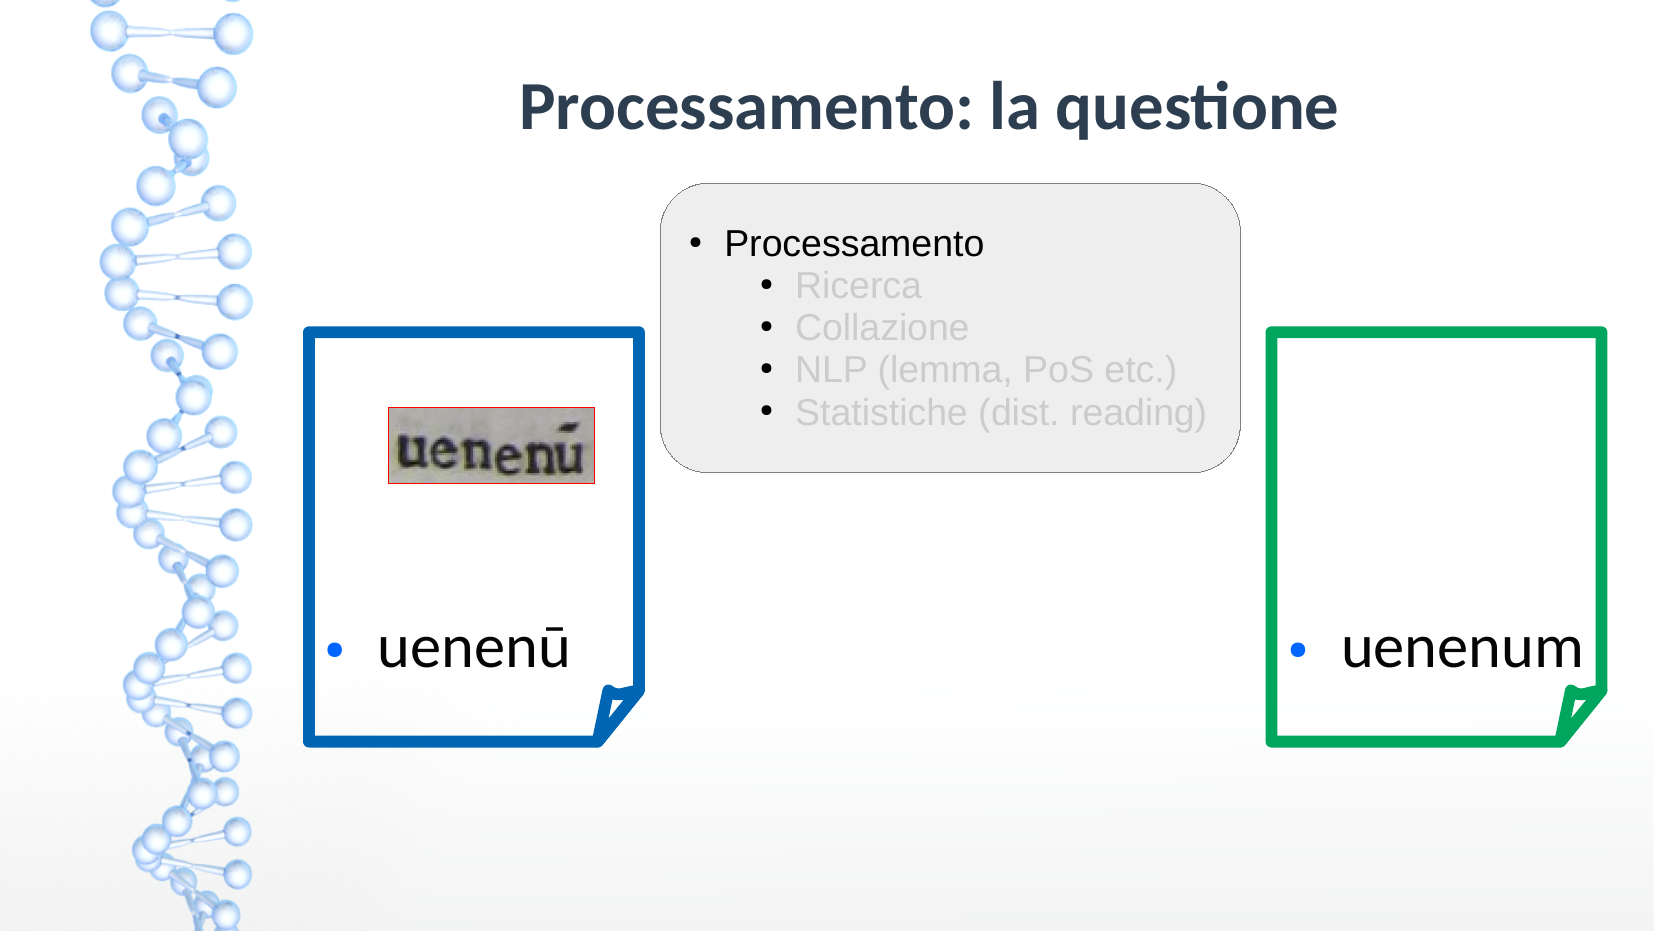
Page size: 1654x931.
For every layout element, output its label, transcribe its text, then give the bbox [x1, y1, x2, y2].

picture [0, 0, 1654, 931]
list uenenū [315, 620, 626, 703]
title Processamento: la questione [265, 35, 1595, 189]
text_box Processamento Ricerca Collazione NLP (lemma, PoS etc.) Statistiche (dist. reading) [660, 183, 1241, 473]
list uenenum [1270, 620, 1590, 703]
